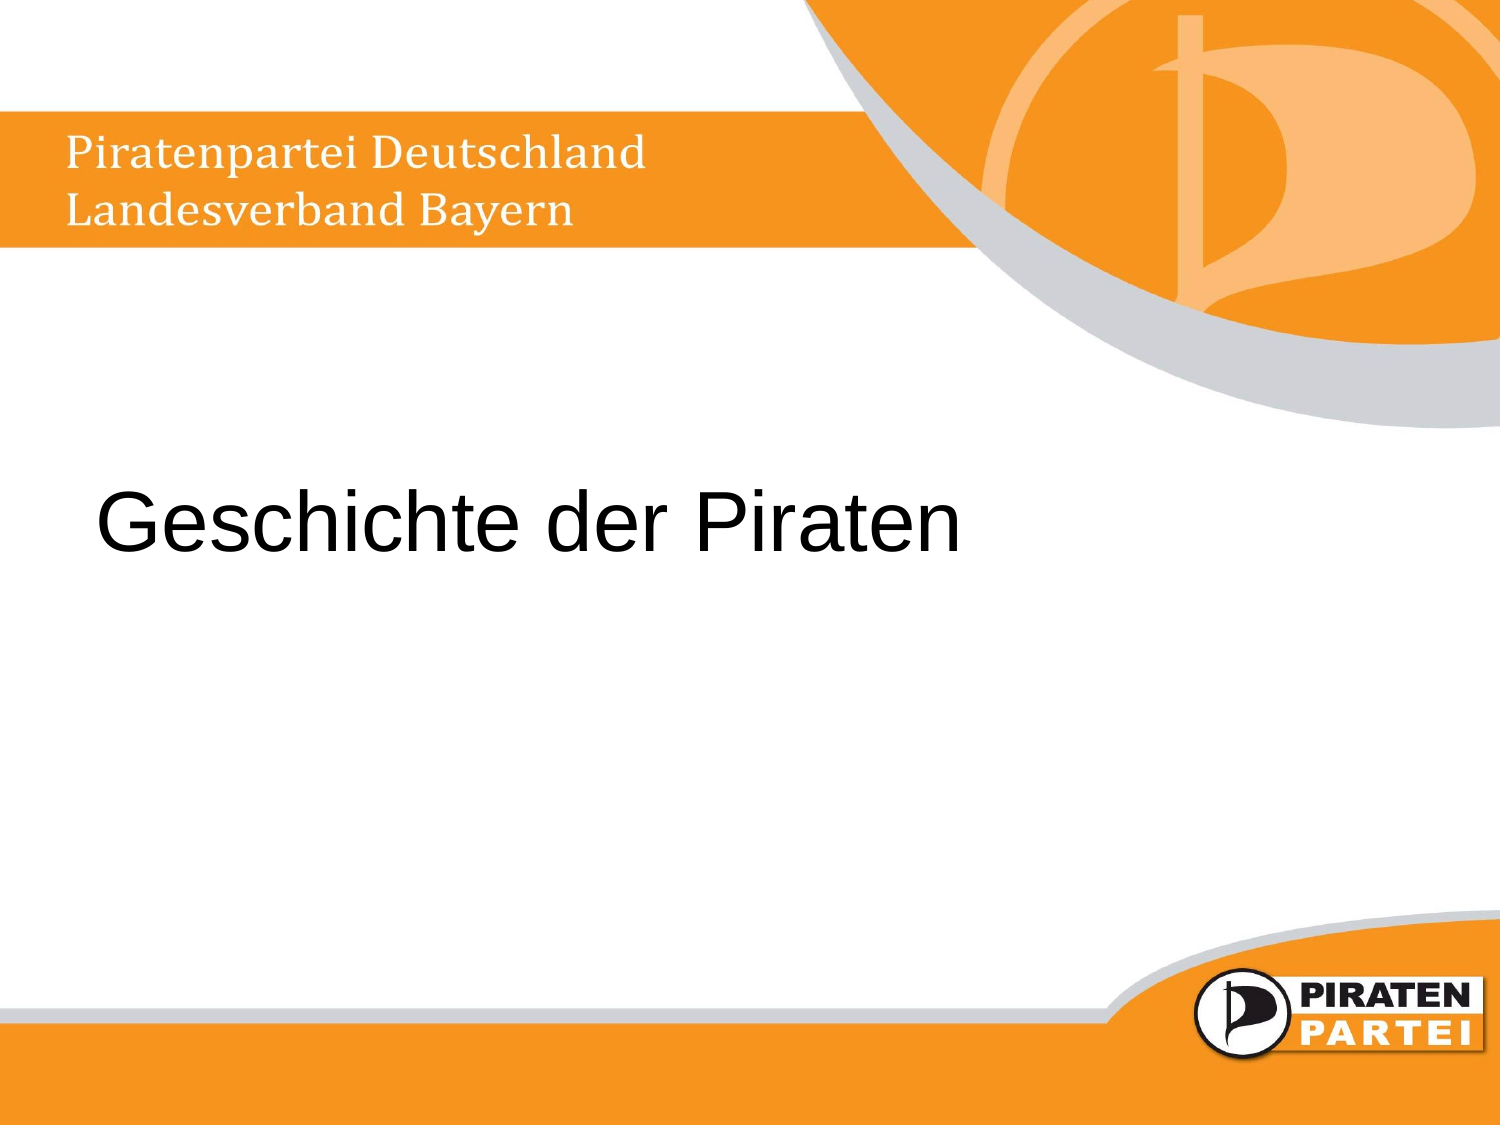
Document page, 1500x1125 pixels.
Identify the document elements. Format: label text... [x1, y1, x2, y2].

text_box Geschichte der Piraten [64, 467, 1415, 797]
picture [0, 0, 1500, 1125]
